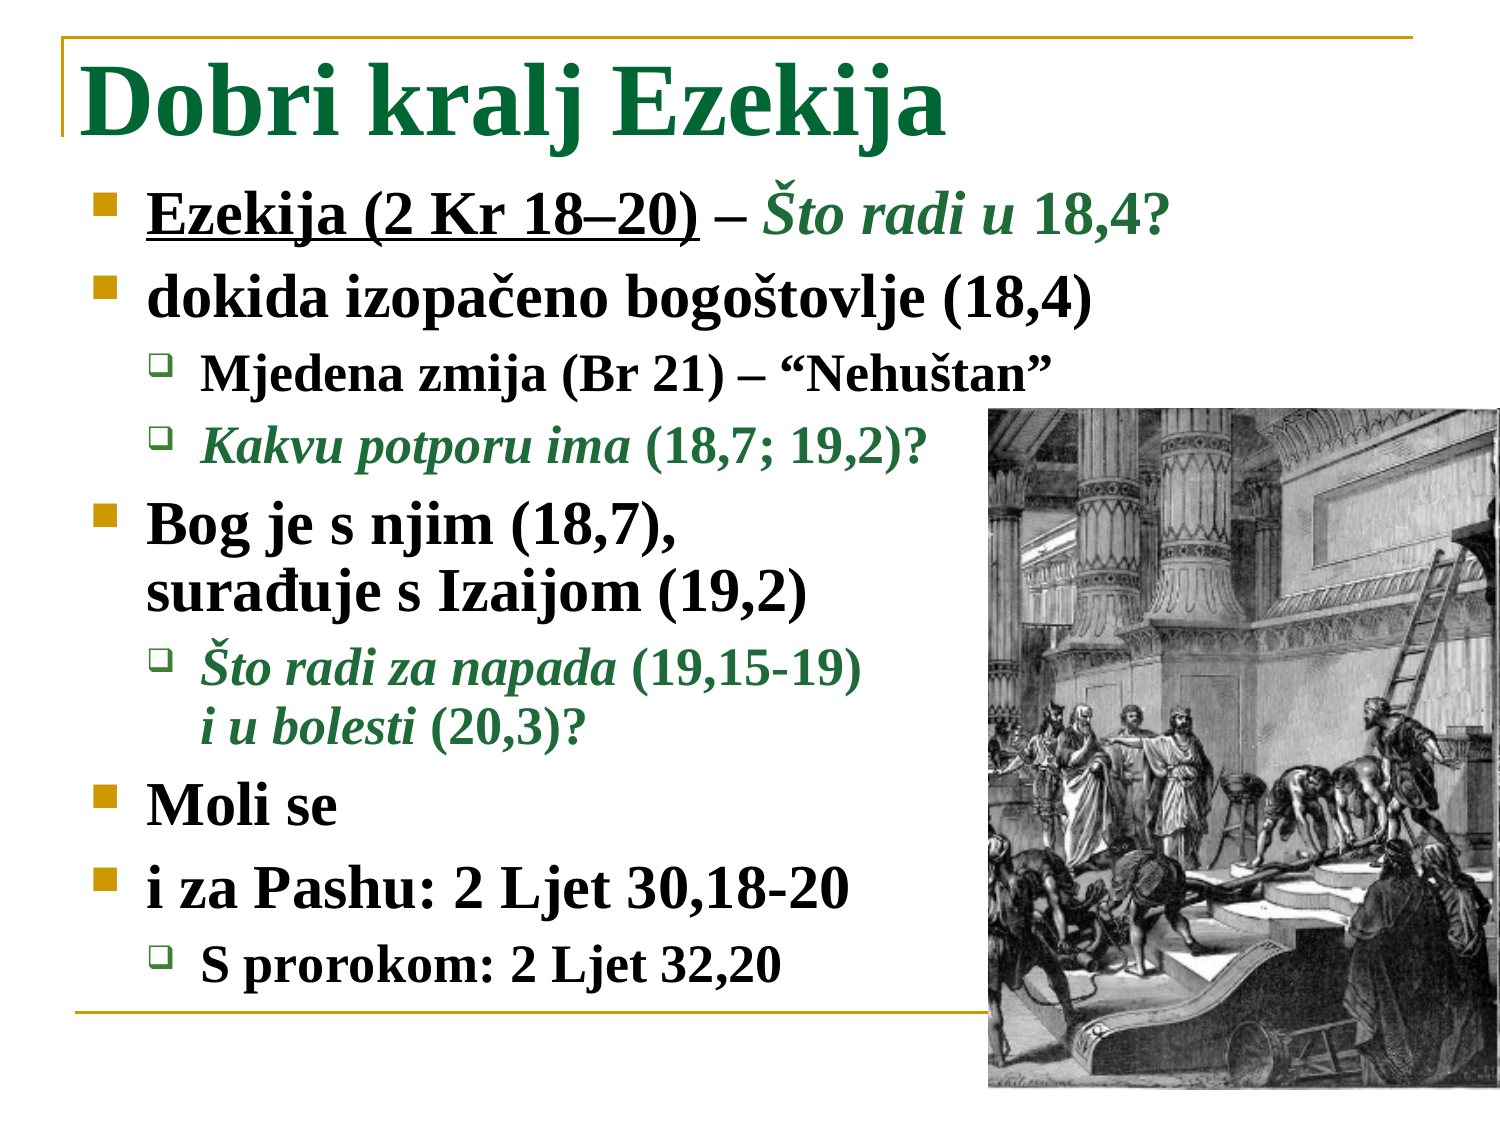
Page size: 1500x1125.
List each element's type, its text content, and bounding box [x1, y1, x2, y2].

list Ezekija (2 Kr 18–20) – Što radi u 18,4? dokida izopačeno bogoštovlje (18,4) Mjedena zmija (Br 21) – “Nehuštan” Kakvu potporu ima (18,7; 19,2)? Bog je s njim (18,7), surađuje s Izaijom (19,2) Što radi za napada (19,15-19) i u bolesti (20,3)? Moli se i za Pashu: 2 Ljet 30,18-20 S prorokom: 2 Ljet 32,20 [75, 172, 1426, 1006]
picture [988, 408, 1500, 1090]
title Dobri kralj Ezekija [64, 0, 1415, 187]
